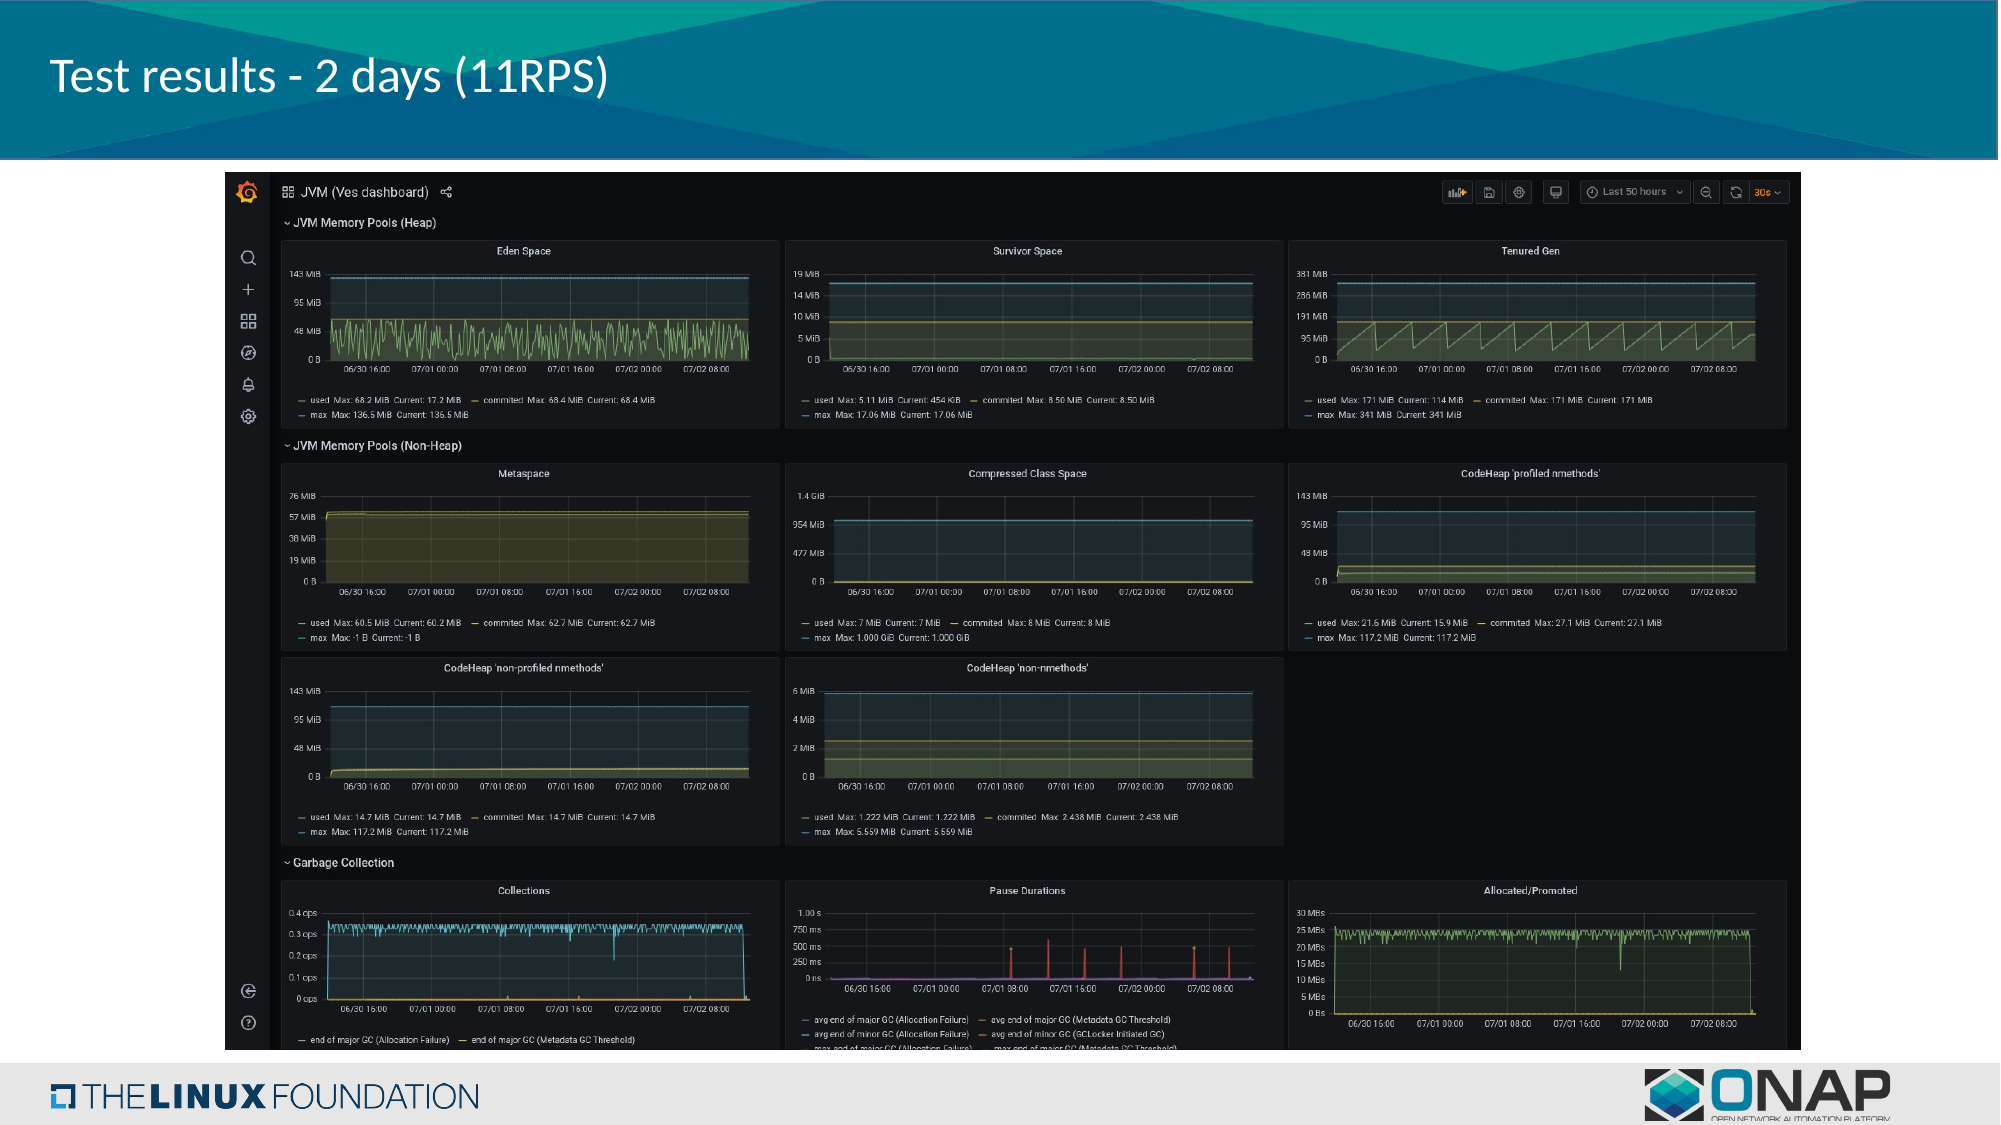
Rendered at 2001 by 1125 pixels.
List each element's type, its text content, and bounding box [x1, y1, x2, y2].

title Test results - 2 days (11RPS) [34, 0, 1923, 158]
picture [225, 172, 1801, 1051]
picture [51, 1083, 478, 1109]
